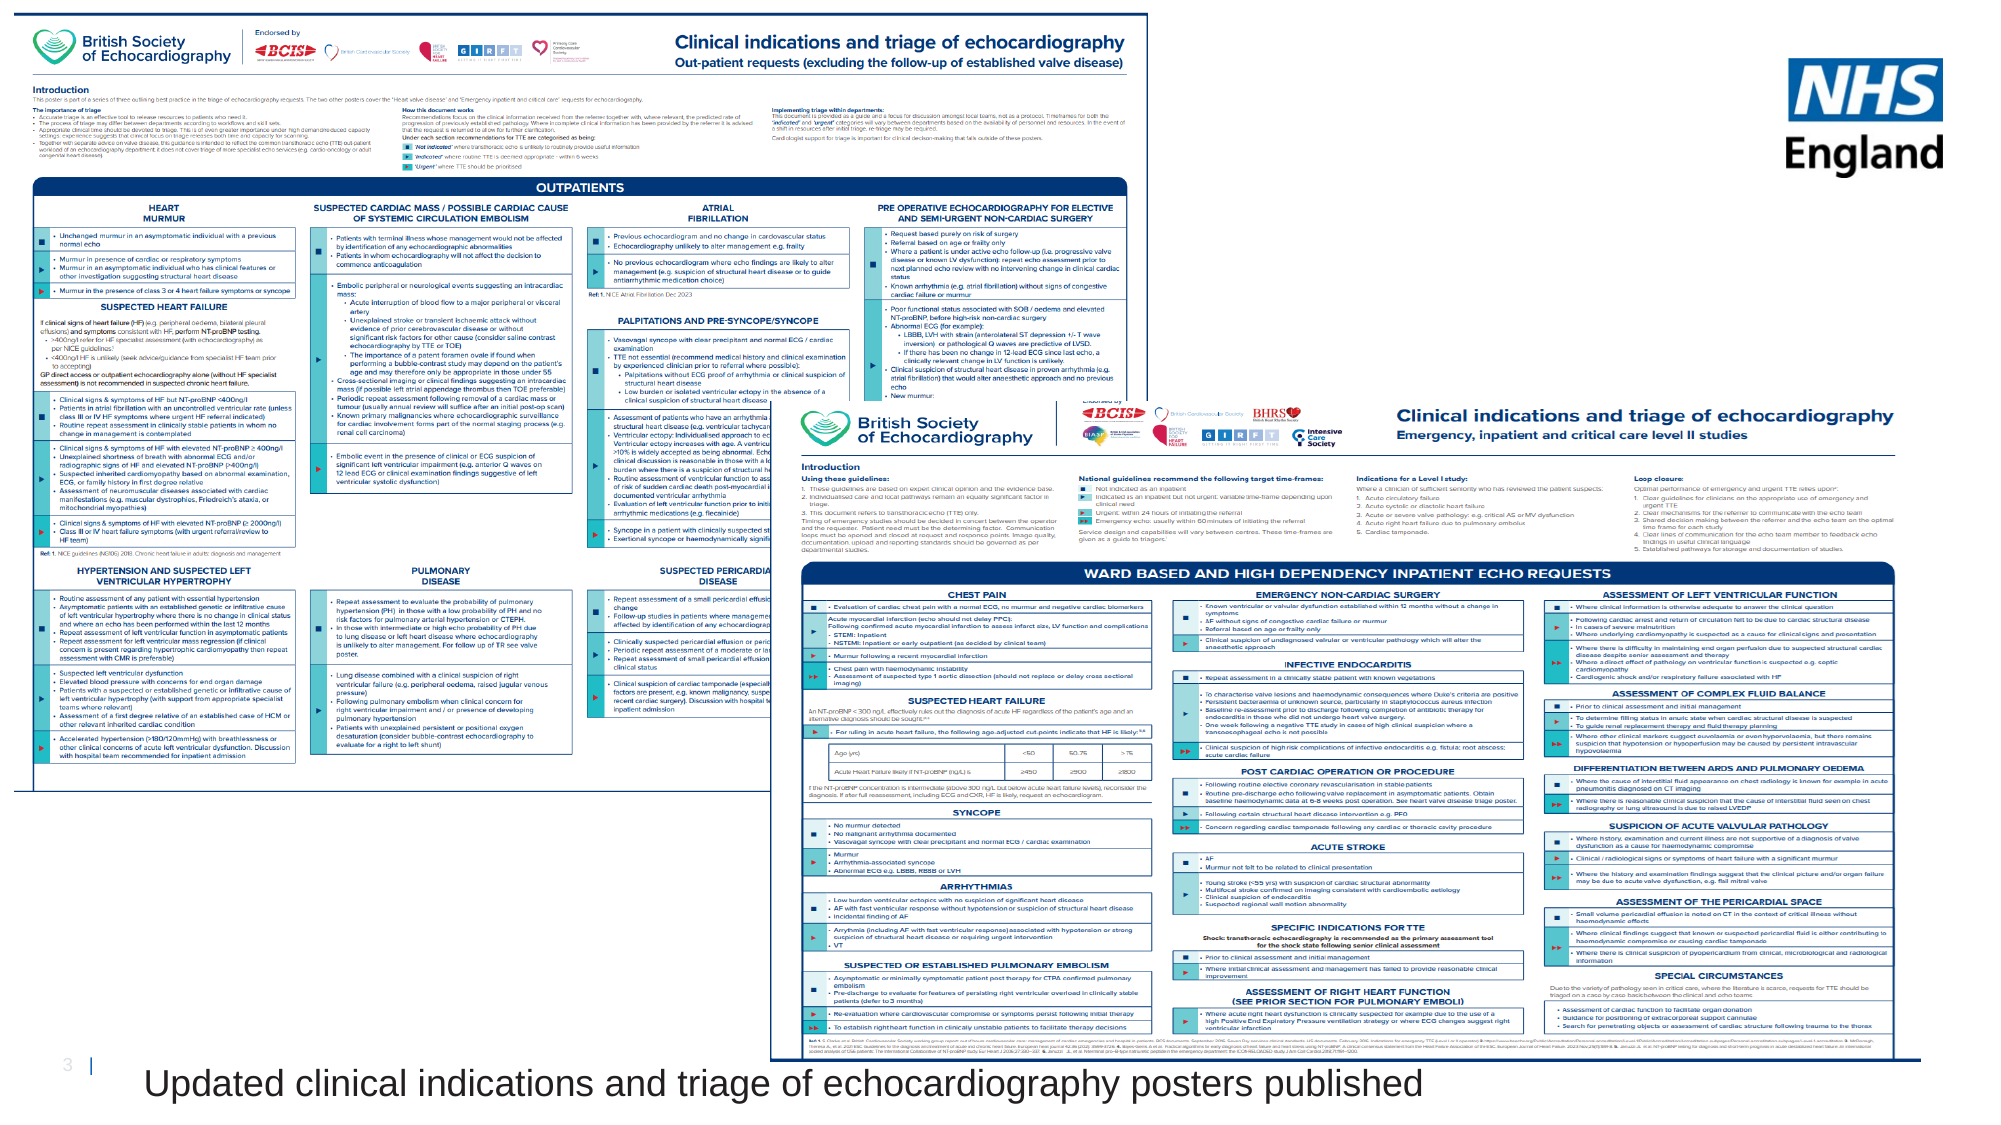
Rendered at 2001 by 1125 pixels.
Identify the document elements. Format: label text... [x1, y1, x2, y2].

picture [14, 12, 1921, 1062]
text_box Updated clinical indications and triage of echocardiography posters published [128, 1051, 1535, 1113]
